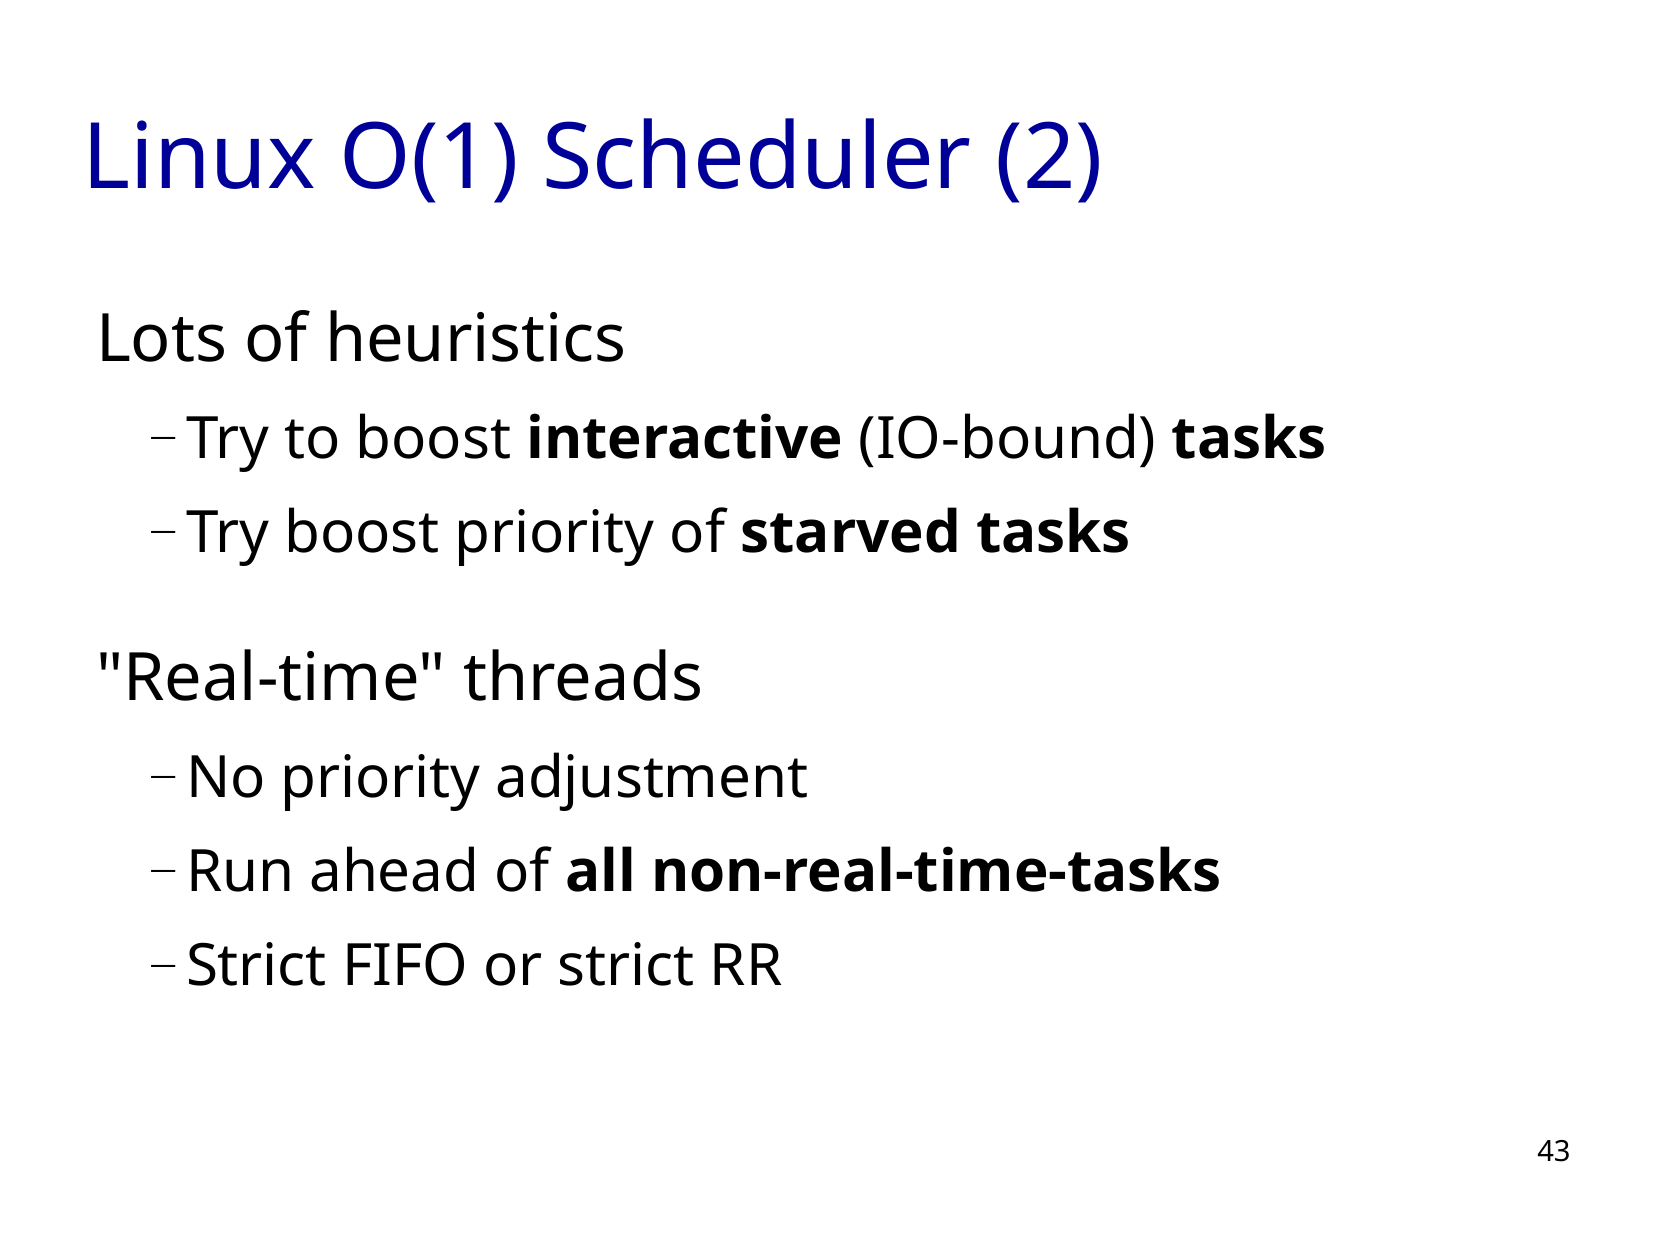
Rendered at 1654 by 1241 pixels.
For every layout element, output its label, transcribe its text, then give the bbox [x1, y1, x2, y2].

title Linux O(1) Scheduler (2) [82, 49, 1571, 257]
list Lots of heuristics Try to boost interactive (IO-bound) tasks Try boost priority of starved tasks "Real-time" threads No priority adjustment Run ahead of all non-real-time-tasks Strict FIFO or strict RR [60, 290, 1571, 1096]
